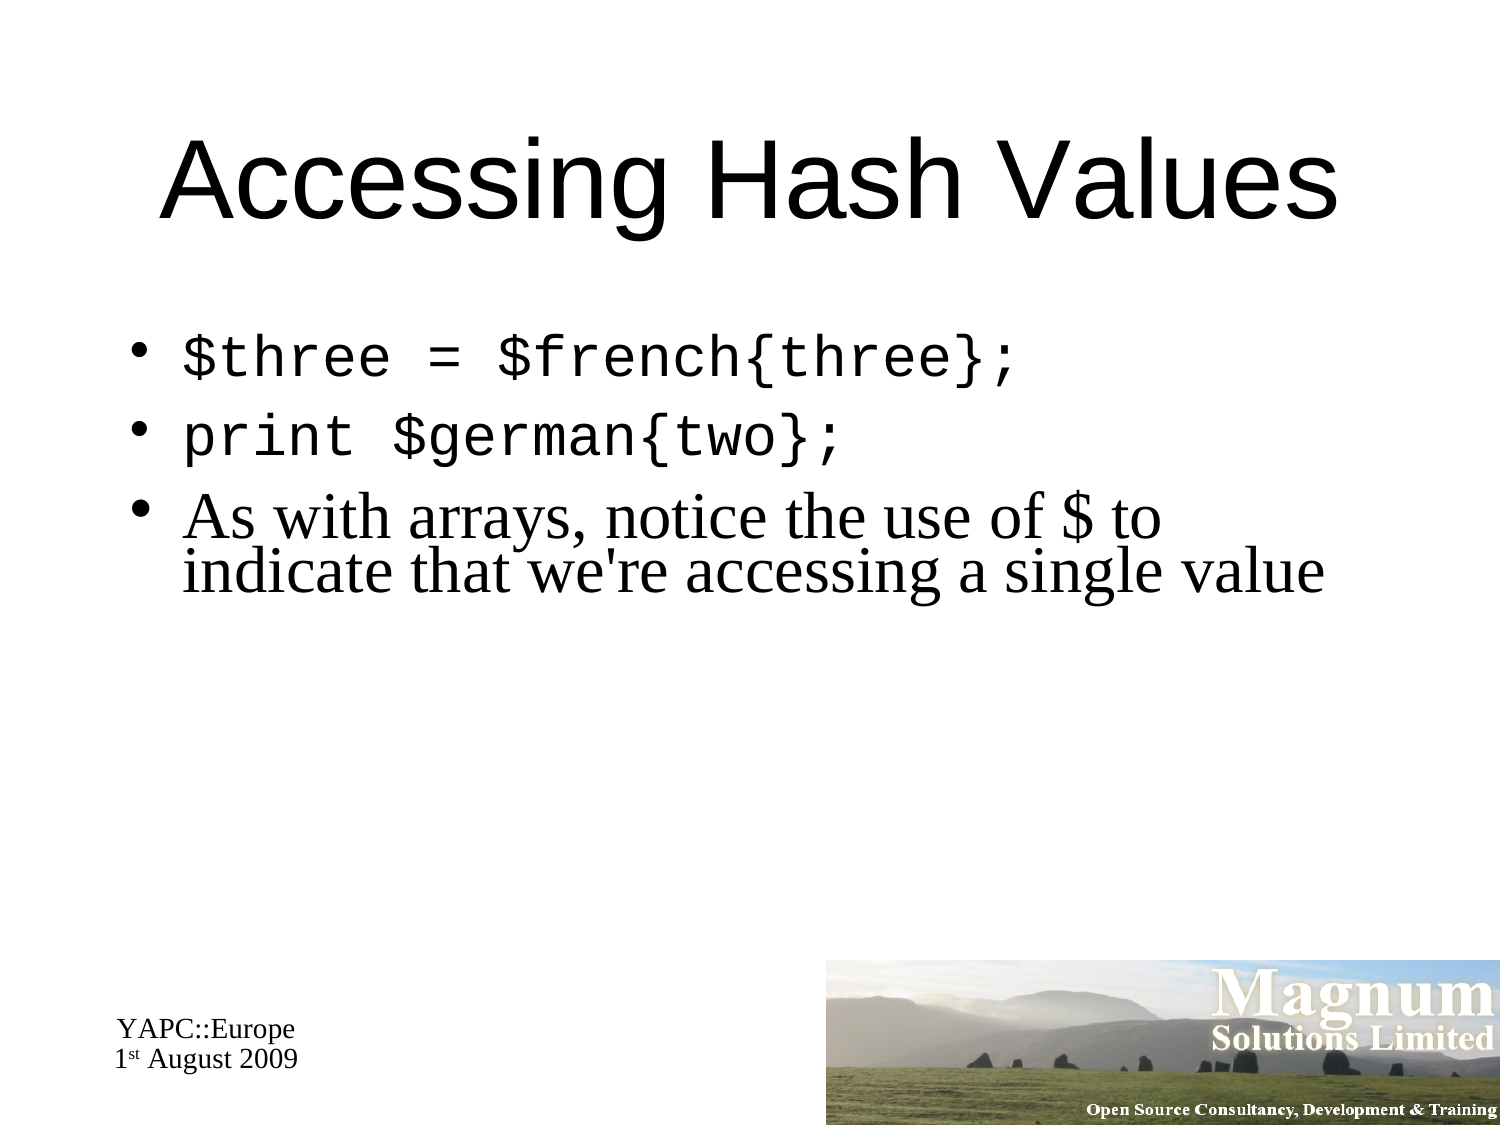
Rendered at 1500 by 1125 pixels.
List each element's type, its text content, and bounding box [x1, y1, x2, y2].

list $three = $french{three}; print $german{two}; As with arrays, notice the use of $ to indicate that we're accessing a single value [112, 337, 1388, 622]
title Accessing Hash Values [112, 62, 1388, 250]
picture [826, 960, 1500, 1125]
